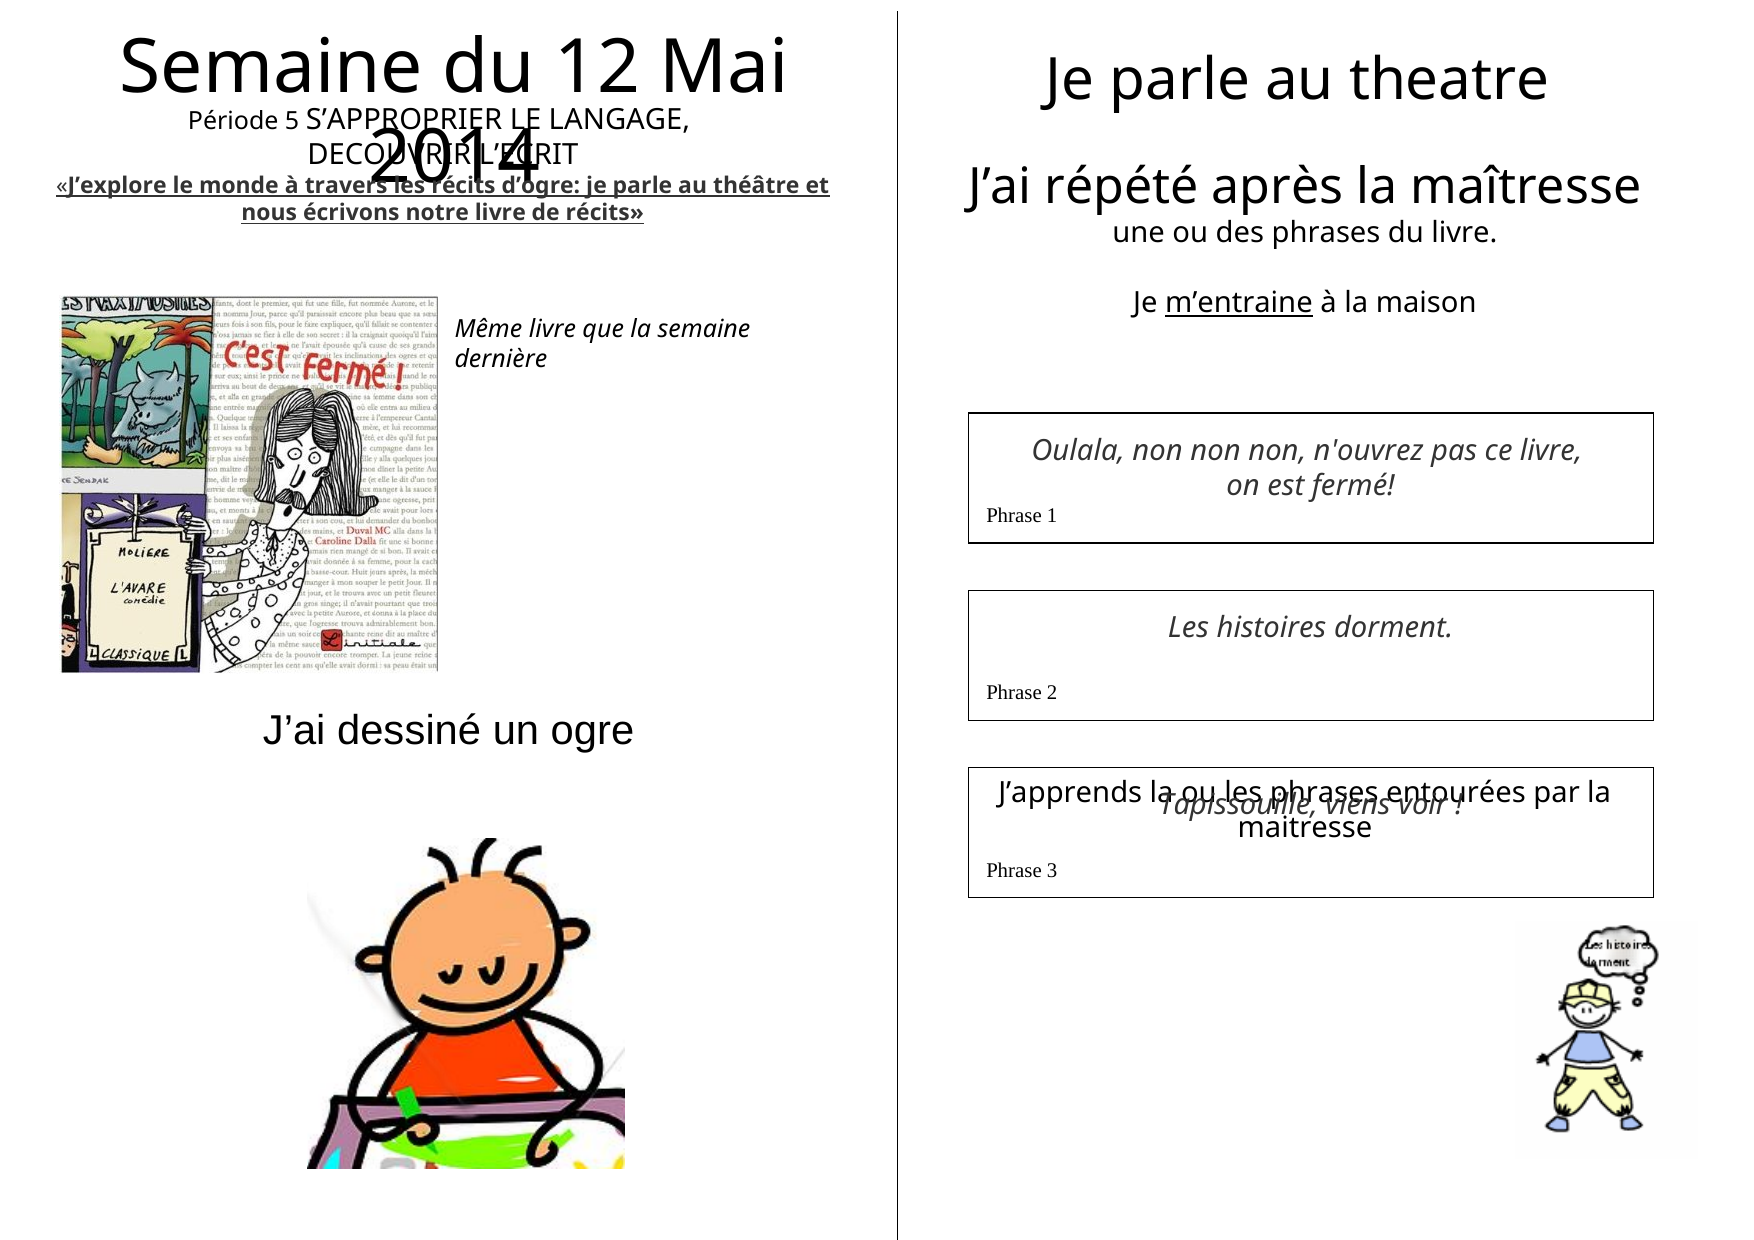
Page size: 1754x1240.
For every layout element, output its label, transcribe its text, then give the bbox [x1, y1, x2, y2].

text_box Oulala, non non non, n'ouvrez pas ce livre, on est fermé! [980, 425, 1642, 532]
text_box Phrase 2 [980, 673, 1146, 709]
text_box J’ai dessiné un ogre [47, 696, 851, 1205]
text_box J’ai répété après la maîtresse une ou des phrases du livre. Je m’entraine à la maison J’apprends la ou les phrases entourées par la maitresse [933, 147, 1678, 1134]
text_box Période 5 S’APPROPRIER LE LANGAGE, DECOUVRIR L’ECRIT «J’explore le monde à travers les récits d’ogre: je parle au théâtre et nous écrivons notre livre de récits» [35, 94, 851, 284]
text_box Tapissouille, viens voir ! [980, 779, 1642, 887]
text_box Semaine du 12 Mai 2014 [47, 11, 863, 107]
picture [1515, 921, 1698, 1159]
text_box Je parle au theatre [968, 35, 1642, 147]
picture [59, 295, 438, 674]
picture [307, 838, 625, 1169]
text_box Phrase 3 [980, 850, 1146, 887]
text_box Les histoires dorment. [980, 602, 1642, 709]
text_box Même livre que la semaine dernière [448, 306, 844, 650]
text_box Phrase 1 [980, 496, 1146, 532]
